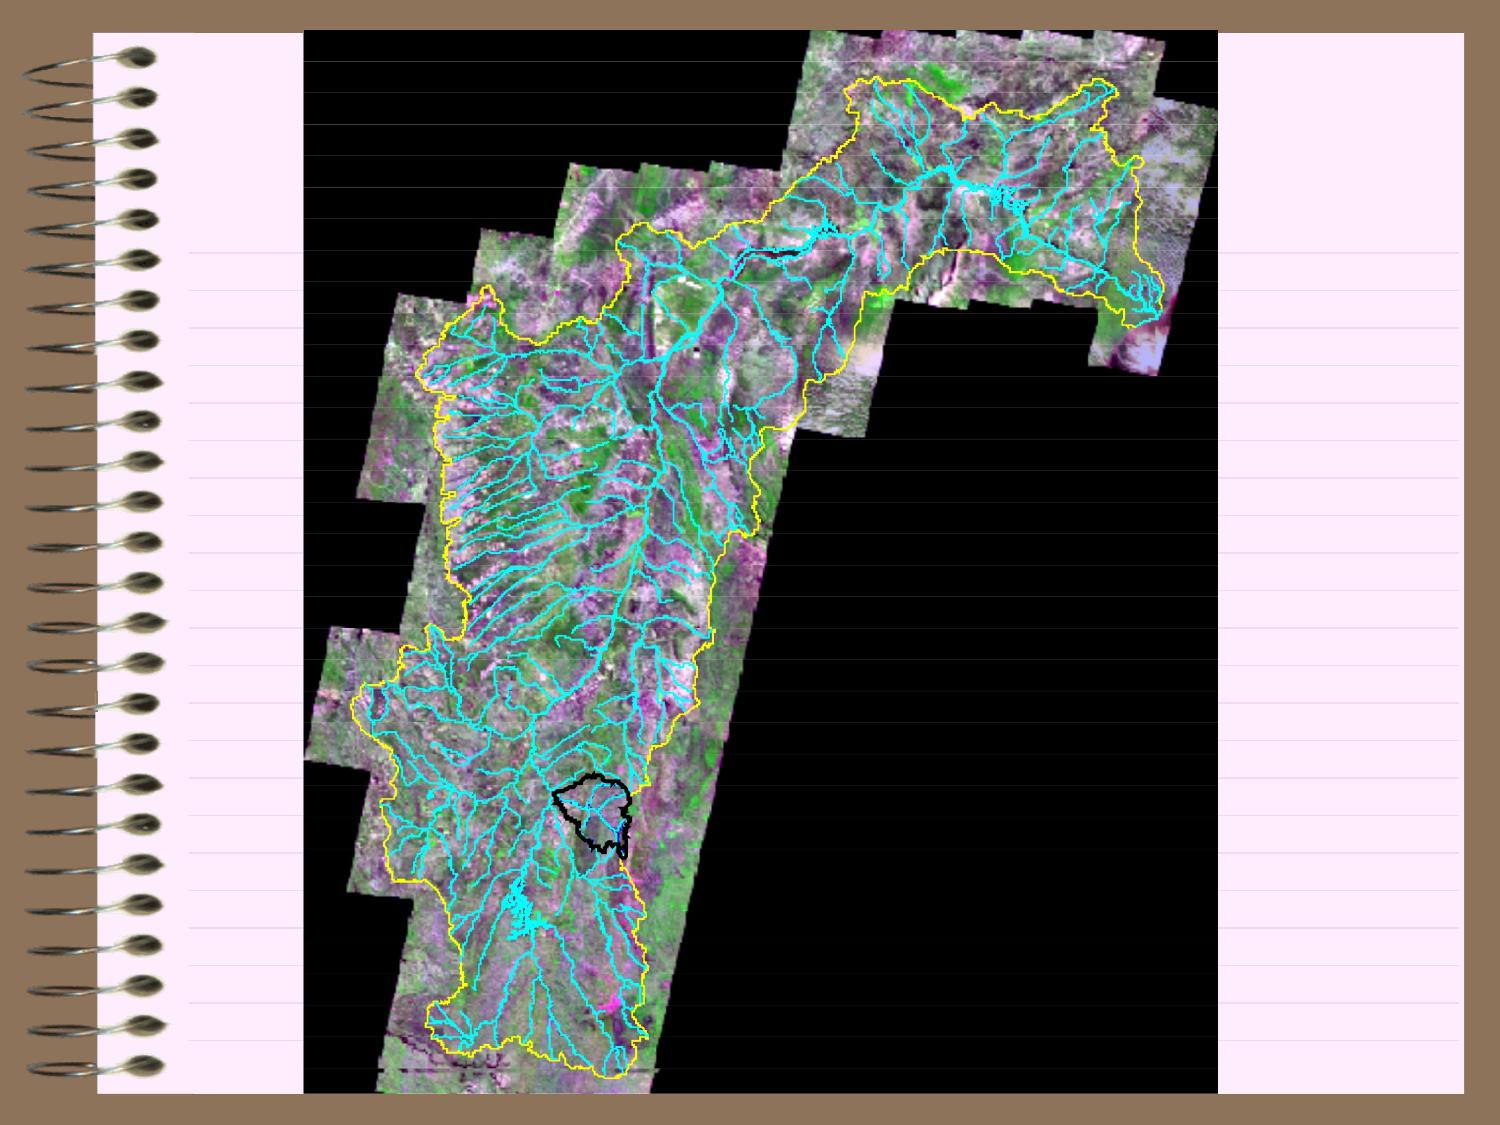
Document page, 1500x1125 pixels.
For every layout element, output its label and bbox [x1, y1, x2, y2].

picture [303, 30, 1218, 1094]
picture [0, 8, 194, 1115]
